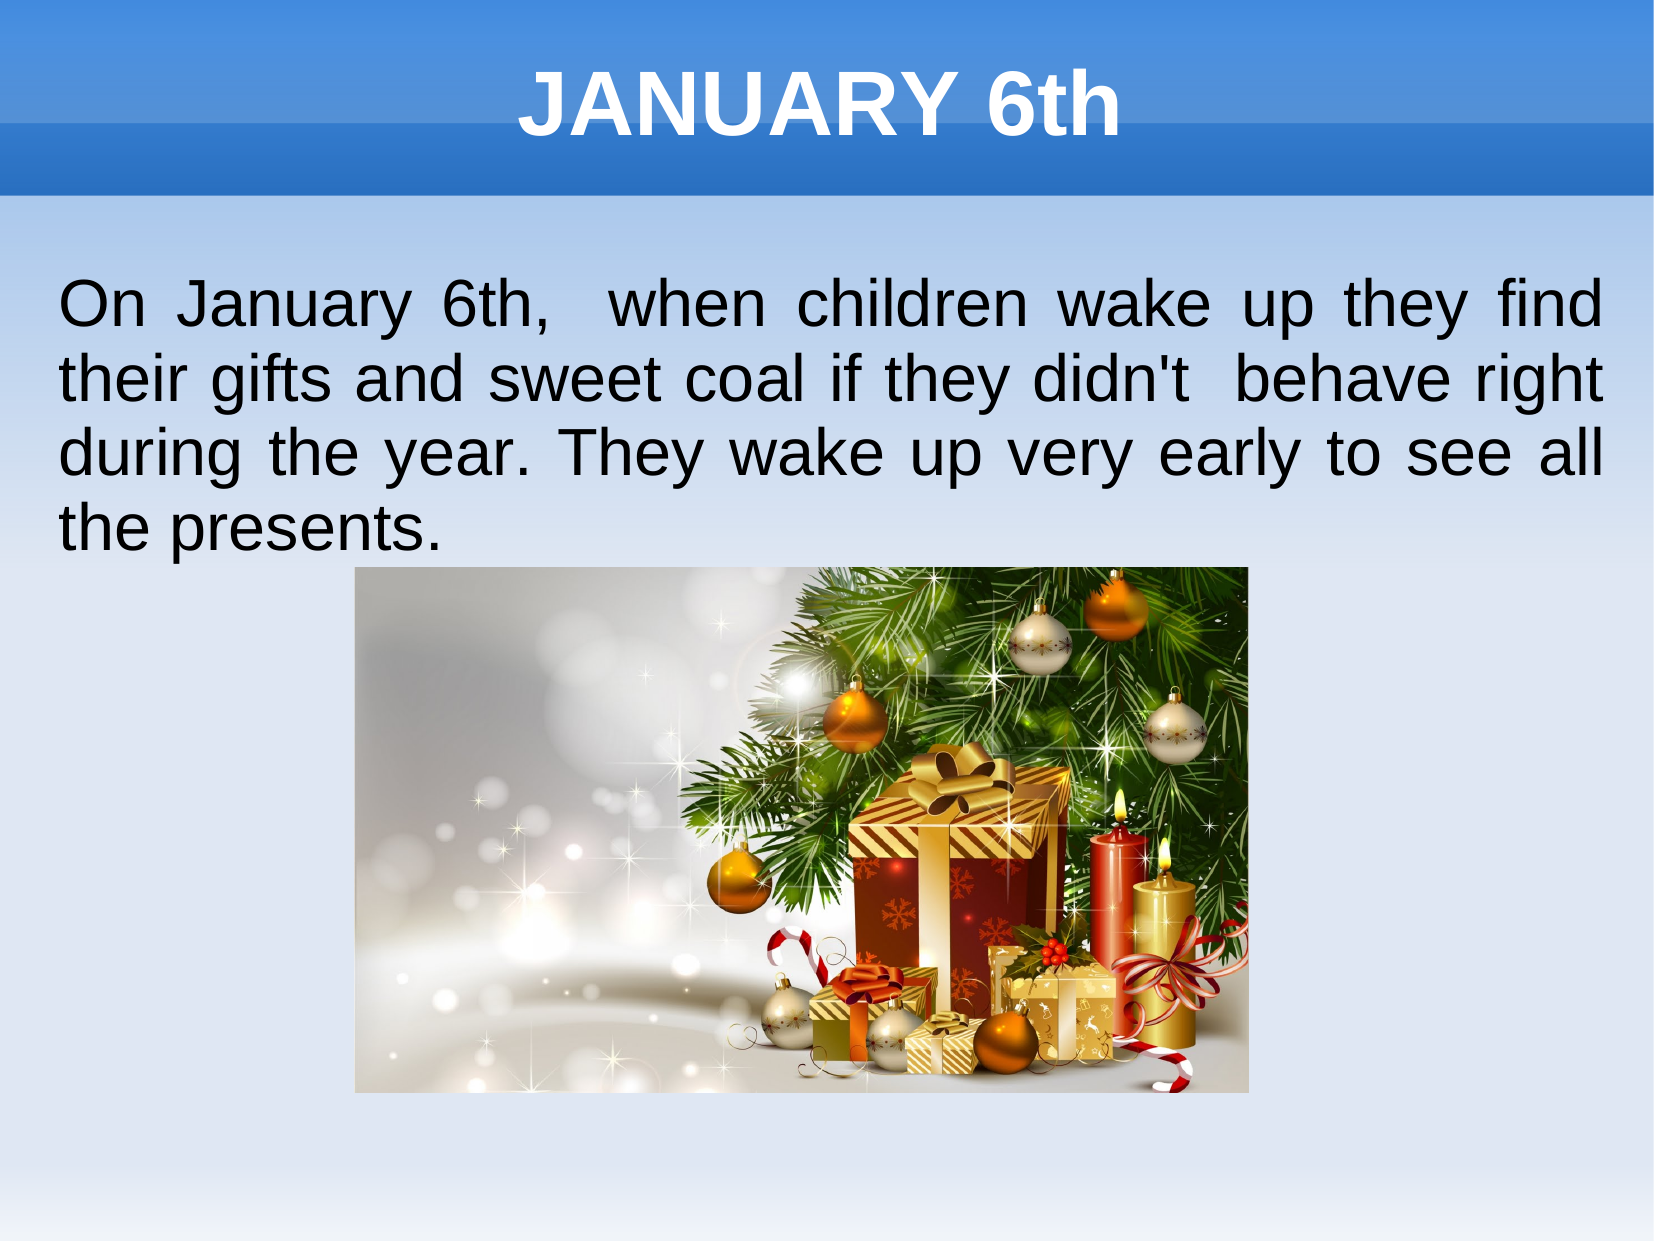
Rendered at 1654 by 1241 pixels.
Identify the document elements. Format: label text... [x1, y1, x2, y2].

title JANUARY 6th [76, 0, 1565, 258]
list On January 6th, when children wake up they find their gifts and sweet coal if they didn't behave right during the year. They wake up very early to see all the presents. [59, 265, 1607, 1093]
picture [0, 0, 1654, 1241]
